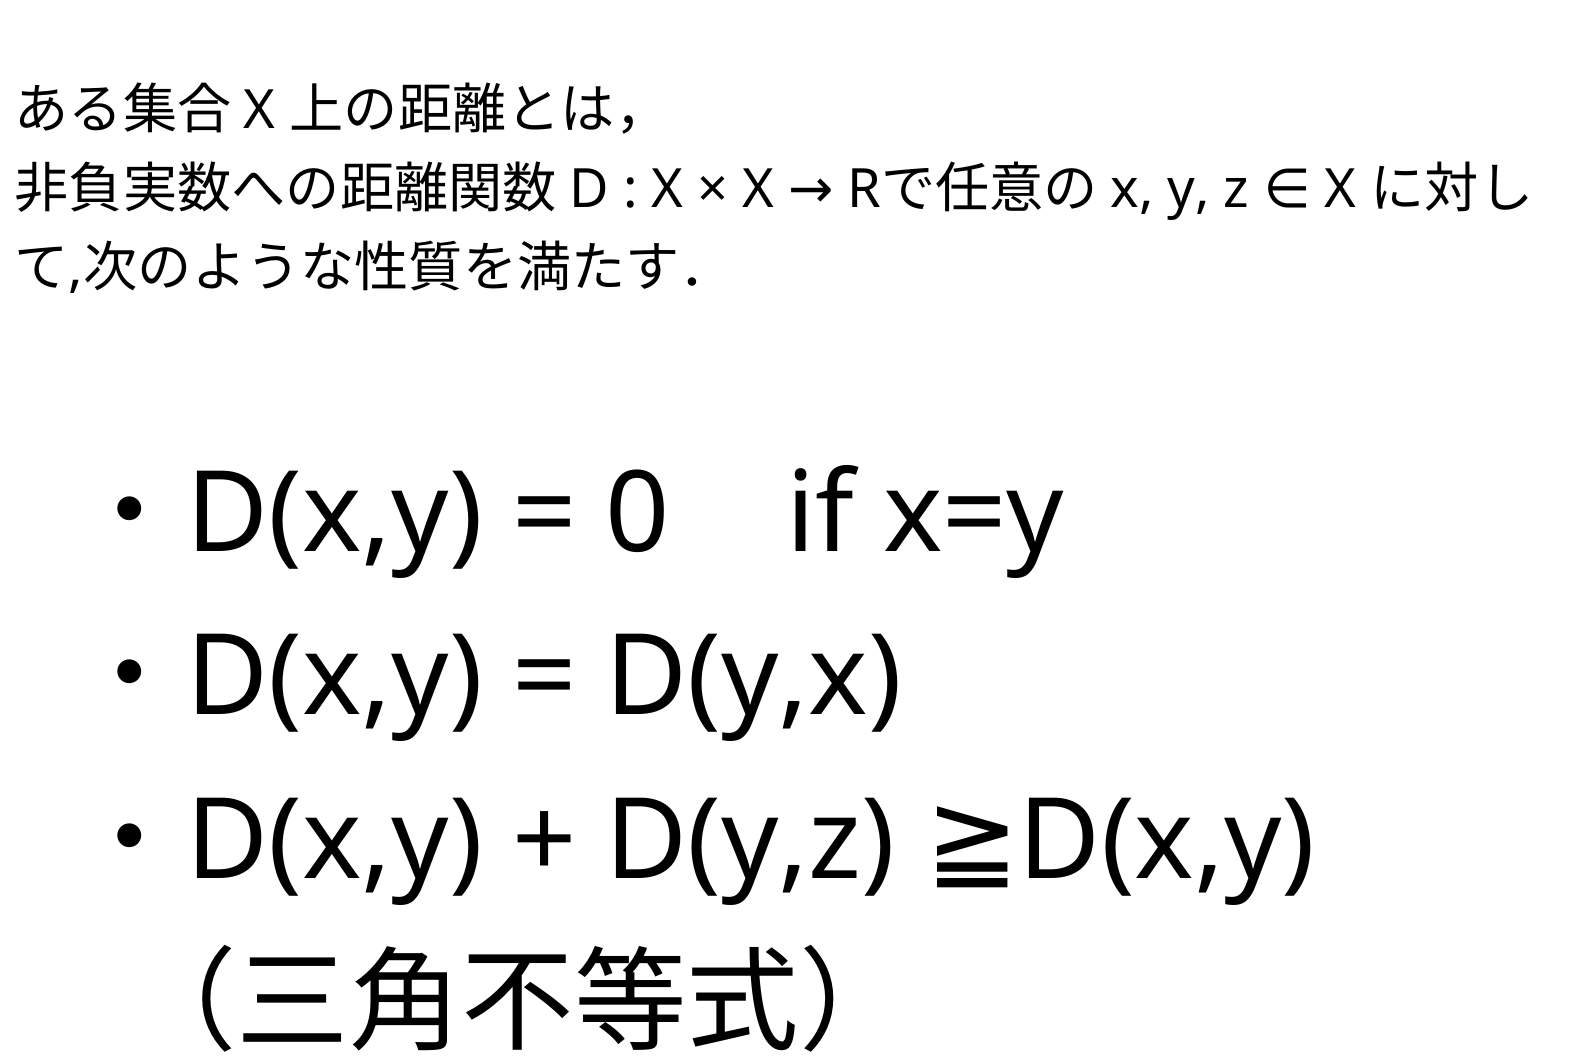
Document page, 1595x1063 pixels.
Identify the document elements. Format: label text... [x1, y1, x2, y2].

text_box ある集合 X 上の距離とは， 非負実数への距離関数 D : X × X → Rで任意の x, y, z ∈ X に対して,次のような性質を満たす． [0, 58, 1595, 349]
text_box ・D(x,y) = 0 if x=y ・D(x,y) = D(y,x) ・D(x,y) + D(y,z) ≧D(x,y) （三角不等式） [59, 413, 1595, 968]
